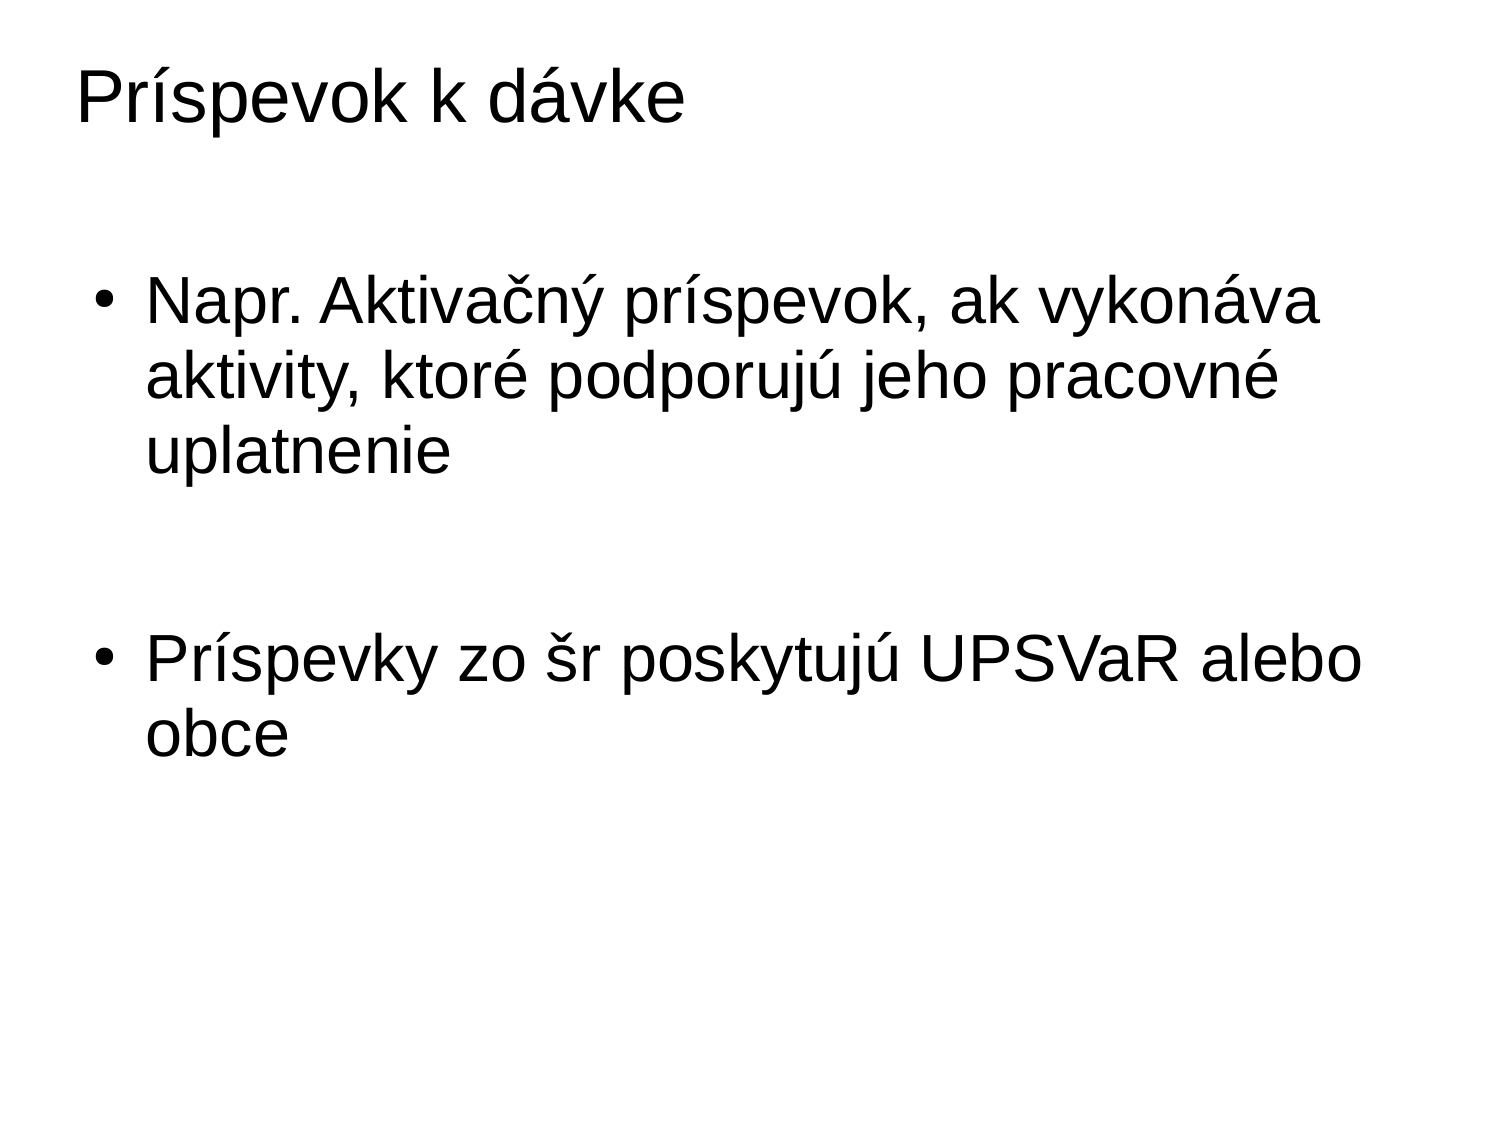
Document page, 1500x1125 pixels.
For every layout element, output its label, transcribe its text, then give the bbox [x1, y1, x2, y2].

list Napr. Aktivačný príspevok, ak vykonáva aktivity, ktoré podporujú jeho pracovné uplatnenie Príspevky zo šr poskytujú UPSVaR alebo obce [75, 263, 1425, 1006]
title Príspevok k dávke [75, 45, 1425, 233]
